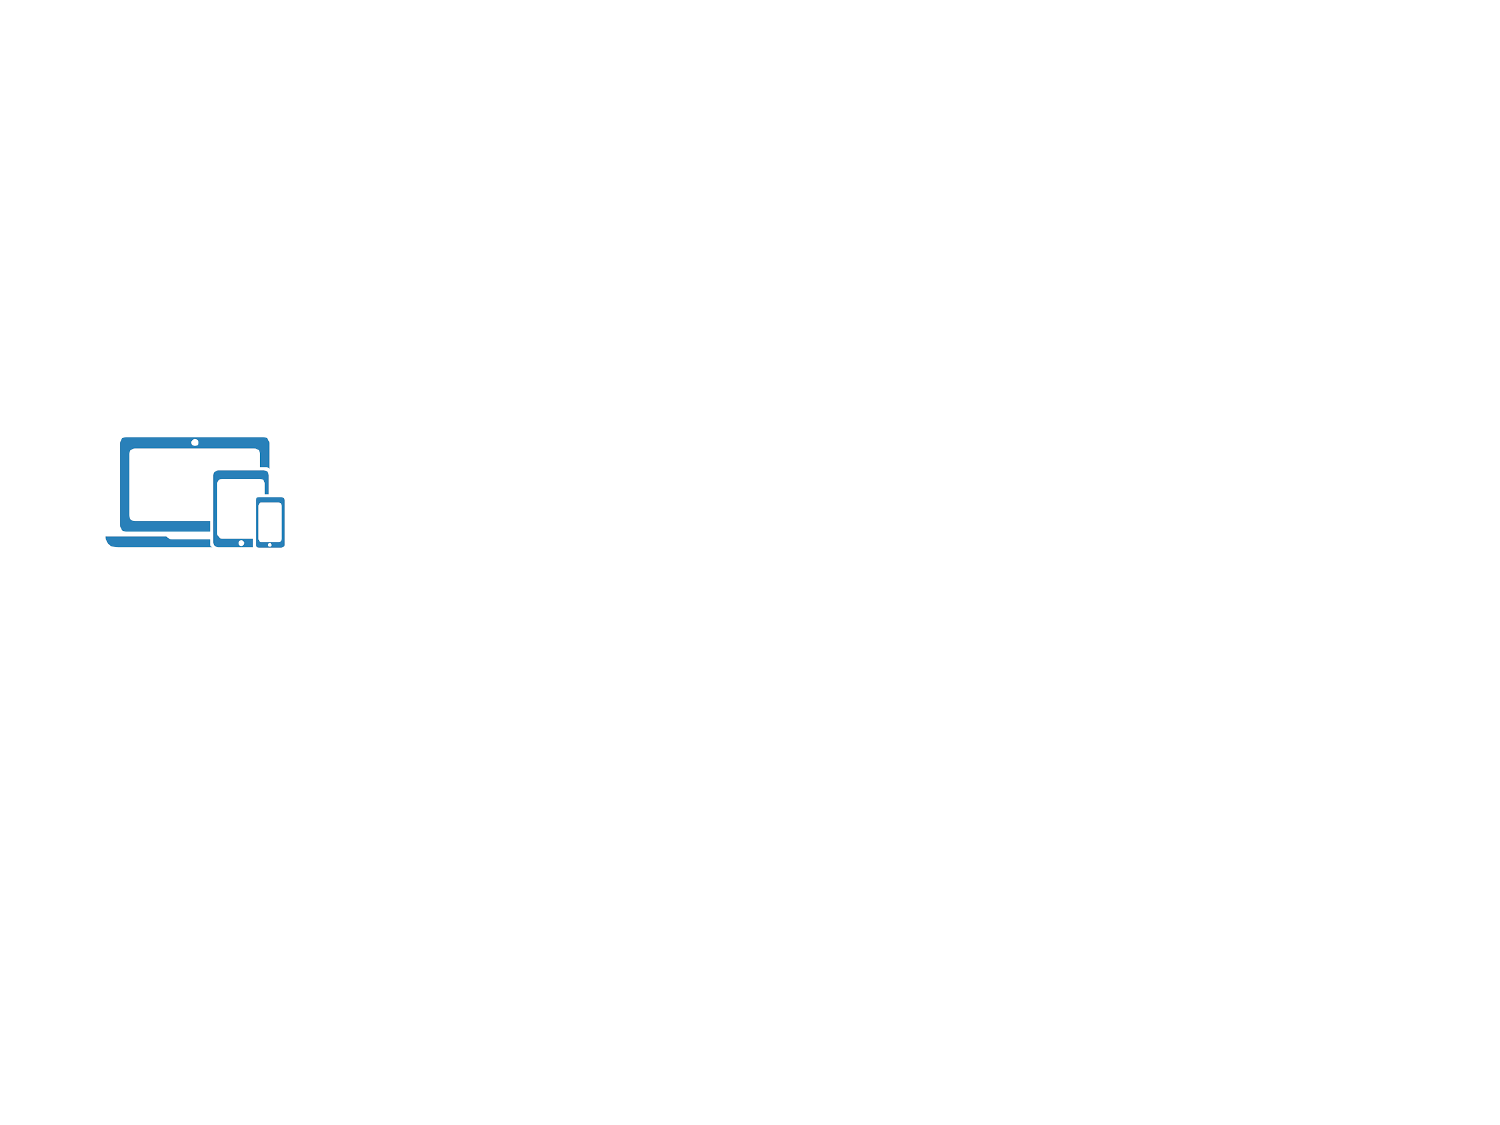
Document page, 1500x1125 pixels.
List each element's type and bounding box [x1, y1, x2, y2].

picture [100, 408, 289, 573]
